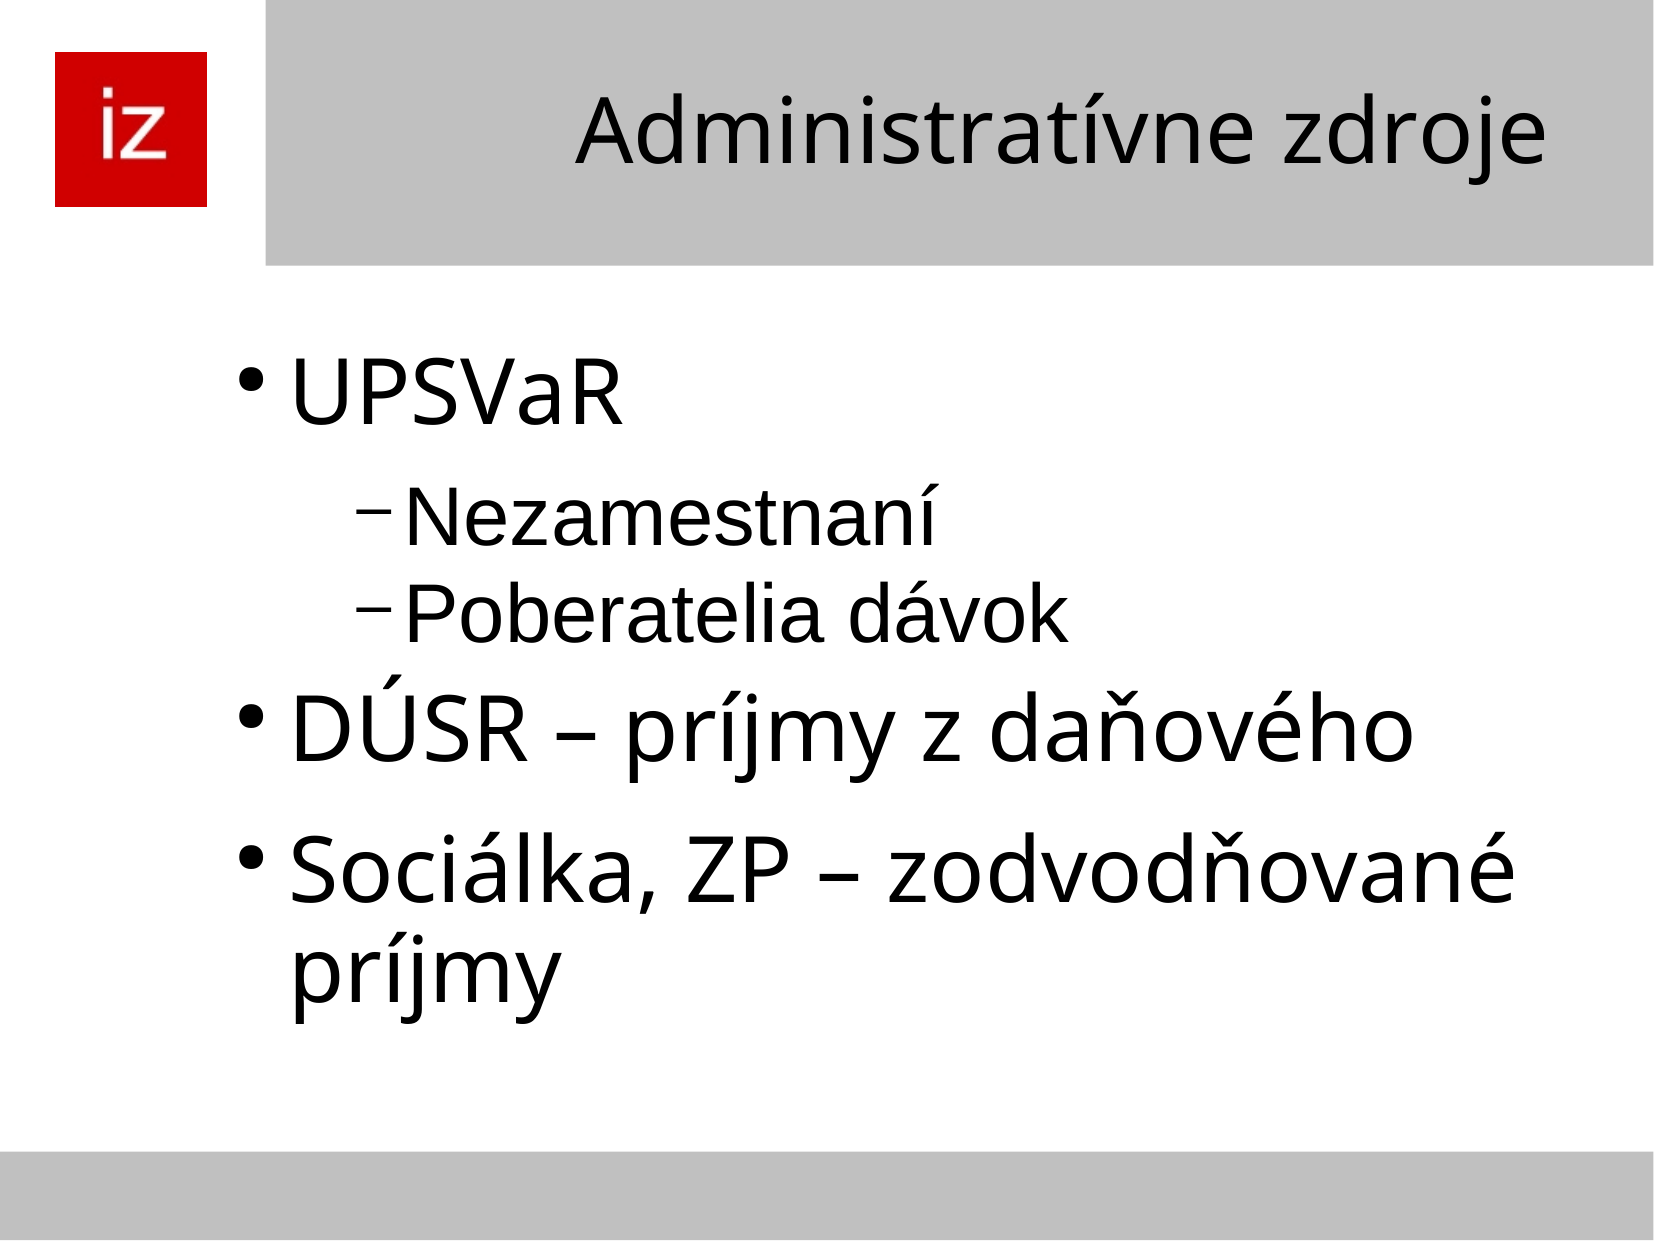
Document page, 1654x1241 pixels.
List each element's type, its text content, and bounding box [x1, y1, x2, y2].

picture [55, 52, 207, 207]
list UPSVaR Nezamestnaní Poberatelia dávok DÚSR – príjmy z daňového Sociálka, ZP – zodvodňované príjmy [121, 344, 1533, 1126]
title Administratívne zdroje [561, 29, 1565, 237]
